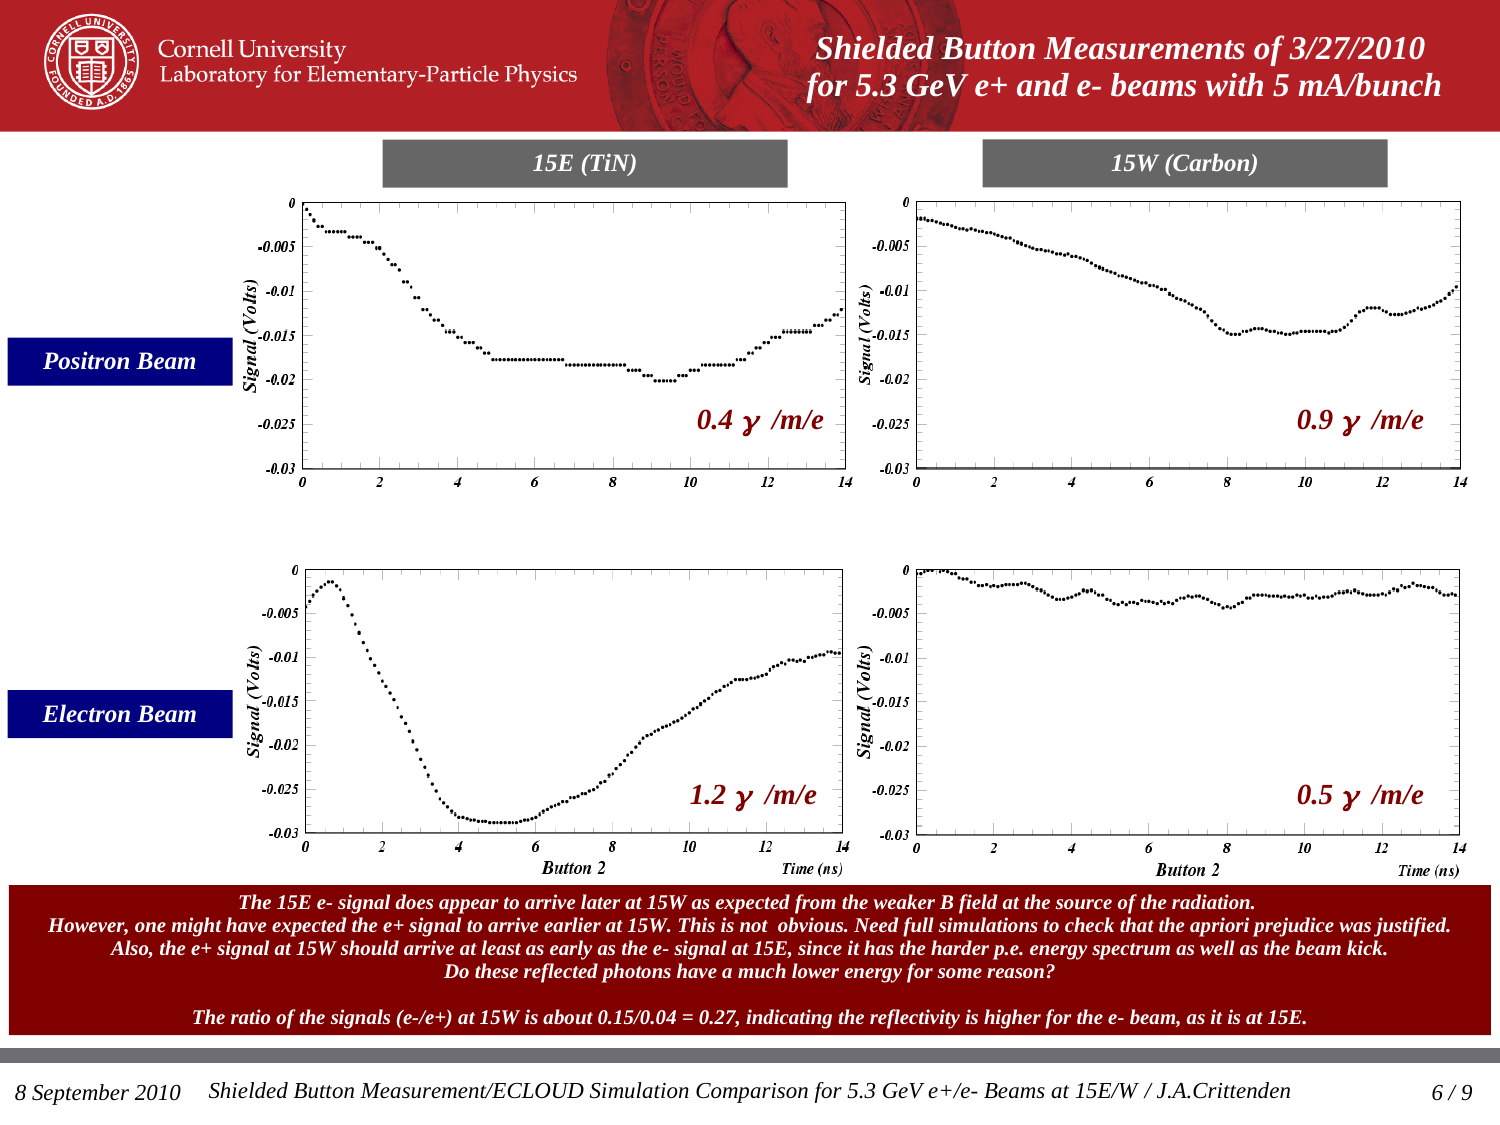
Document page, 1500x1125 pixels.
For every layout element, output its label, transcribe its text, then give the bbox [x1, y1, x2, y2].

text_box Positron Beam [7, 337, 233, 386]
text_box Electron Beam [7, 690, 233, 739]
text_box 1.2 g /m/e [675, 771, 818, 826]
text_box 0.9 g /m/e [1282, 396, 1426, 451]
text_box 0.5 g /m/e [1282, 771, 1426, 826]
picture [240, 562, 1471, 886]
text_box 0.4 g /m/e [682, 396, 826, 451]
picture [240, 194, 1471, 494]
picture [0, 0, 1500, 132]
text_box 15E (TiN) [382, 139, 788, 188]
text_box Shielded Button Measurements of 3/27/2010 for 5.3 GeV e+ and e- beams with 5 mA/bunch [750, 29, 1500, 106]
text_box The 15E e- signal does appear to arrive later at 15W as expected from the weaker B field at the source of the radiation. However, one might have expected the e+ signal to arrive earlier at 15W. This is not obvious. Need full simulations to check that the apriori prejudice was justified. Also, the e+ signal at 15W should arrive at least as early as the e- signal at 15E, since it has the harder p.e. energy spectrum as well as the beam kick. Do these reflected photons have a much lower energy for some reason? The ratio of the signals (e-/e+) at 15W is about 0.15/0.04 = 0.27, indicating the reflectivity is higher for the e- beam, as it is at 15E. [8, 885, 1491, 1036]
text_box 15W (Carbon) [982, 139, 1388, 188]
